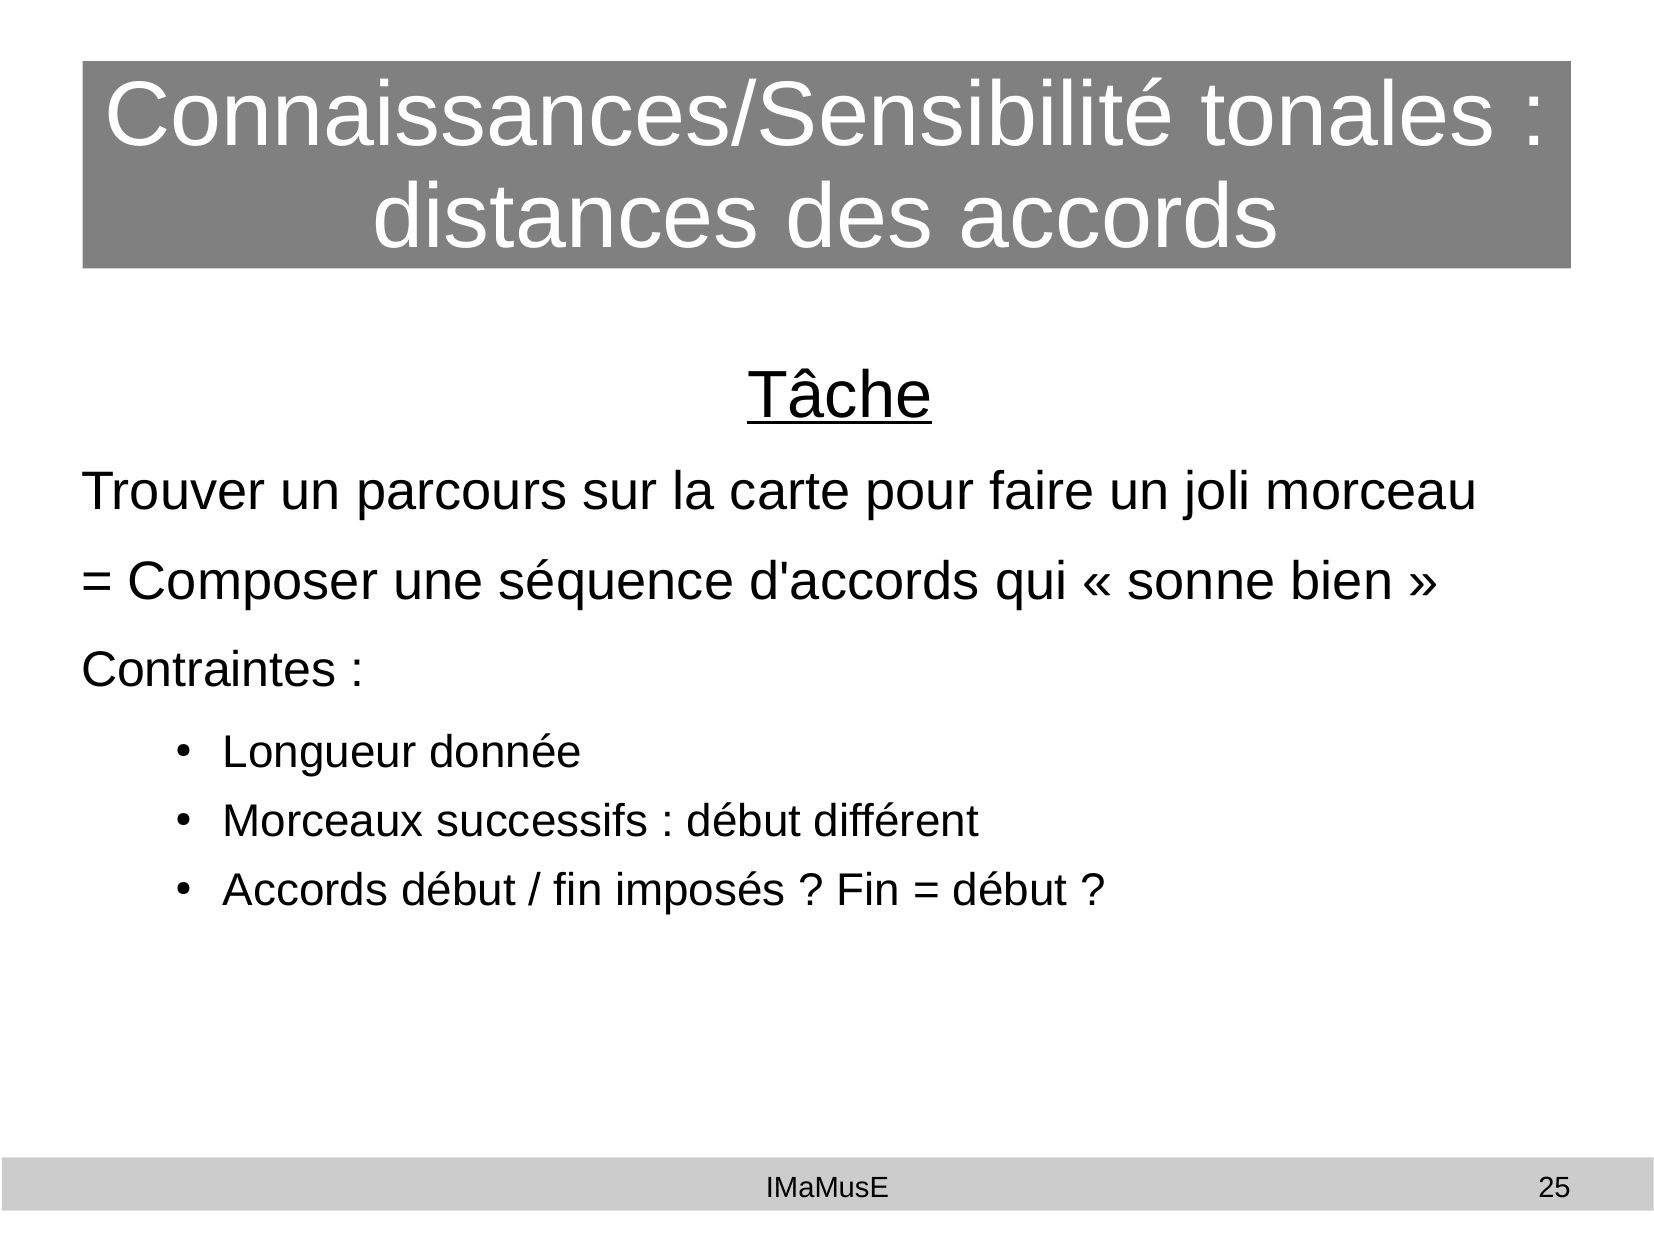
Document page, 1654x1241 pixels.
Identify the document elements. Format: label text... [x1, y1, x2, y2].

list Tâche Trouver un parcours sur la carte pour faire un joli morceau = Composer une séquence d'accords qui « sonne bien » Contraintes : Longueur donnée Morceaux successifs : début différent Accords début / fin imposés ? Fin = début ? [10, 356, 1599, 1076]
title Connaissances/Sensibilité tonales : distances des accords [82, 61, 1571, 269]
